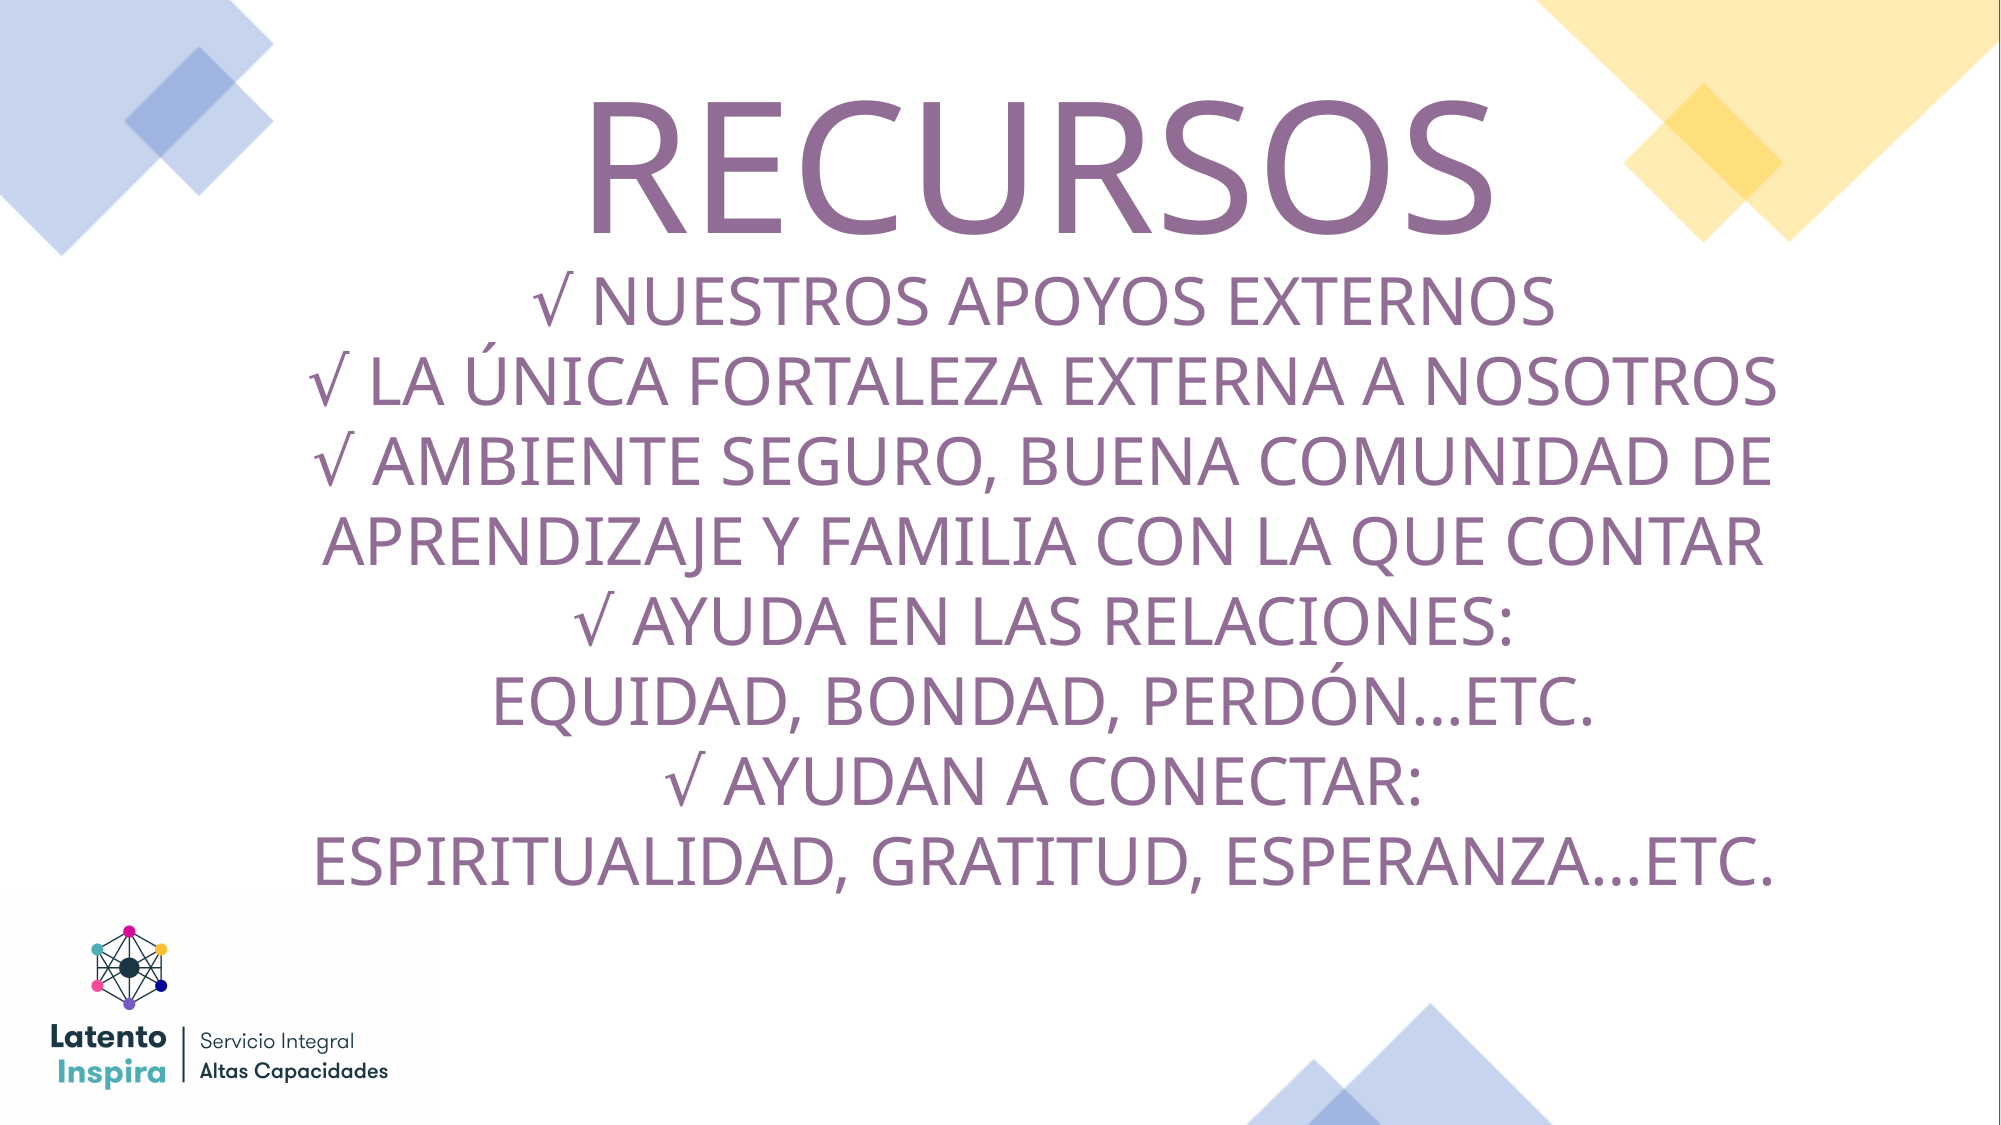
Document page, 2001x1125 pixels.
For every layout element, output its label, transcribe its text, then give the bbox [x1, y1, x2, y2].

text_box RECURSOS [561, 42, 1646, 278]
text_box √ NUESTROS APOYOS EXTERNOS √ LA ÚNICA FORTALEZA EXTERNA A NOSOTROS √ AMBIENTE SEGURO, BUENA COMUNIDAD DE APRENDIZAJE Y FAMILIA CON LA QUE CONTAR √ AYUDA EN LAS RELACIONES: EQUIDAD, BONDAD, PERDÓN…ETC. √ AYUDAN A CONECTAR: ESPIRITUALIDAD, GRATITUD, ESPERANZA…ETC. [204, 251, 1884, 907]
picture [0, 0, 2001, 1125]
